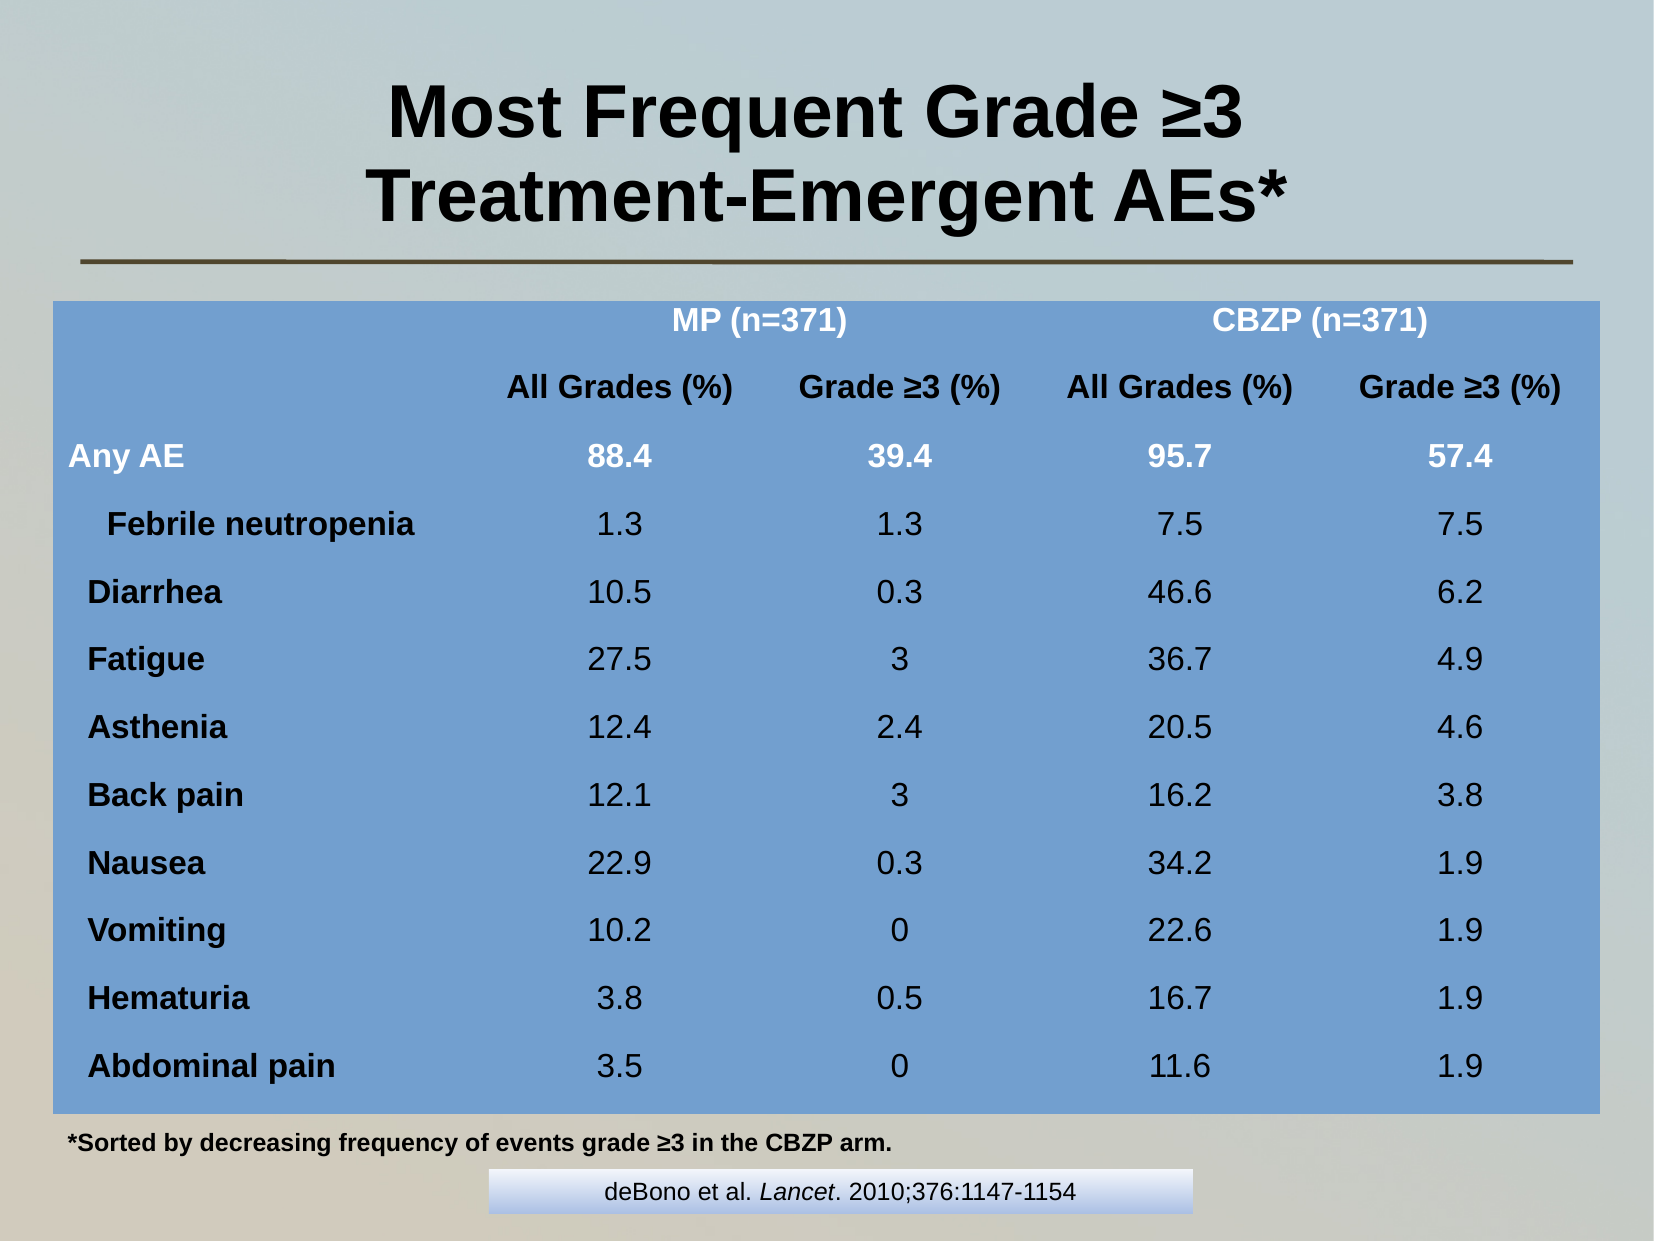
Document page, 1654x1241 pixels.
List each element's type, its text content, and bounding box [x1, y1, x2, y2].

table_cell 16.2 [1040, 776, 1320, 843]
table_cell 39.4 [760, 437, 1040, 505]
table_cell [53, 368, 480, 437]
text_box Most Frequent Grade ≥3 Treatment-Emergent AEs* [82, 45, 1571, 261]
table_cell 4.6 [1320, 708, 1600, 776]
table_cell 7.5 [1320, 505, 1600, 572]
table_cell 6.2 [1320, 572, 1600, 640]
table_cell 7.5 [1040, 505, 1320, 572]
table_cell 27.5 [480, 640, 760, 708]
table_cell Febrile neutropenia [53, 505, 480, 572]
table_cell 1.9 [1320, 979, 1600, 1047]
table_cell 0.3 [760, 572, 1040, 640]
table_cell 3.8 [1320, 776, 1600, 843]
table_header [53, 301, 480, 368]
table_cell 1.3 [480, 505, 760, 572]
table_cell 22.6 [1040, 911, 1320, 979]
table_cell 1.9 [1320, 1047, 1600, 1114]
table_cell 12.1 [480, 776, 760, 843]
table_cell 88.4 [480, 437, 760, 505]
table_header CBZP (n=371) [1040, 301, 1600, 368]
table_cell 10.2 [480, 911, 760, 979]
text_box *Sorted by decreasing frequency of events grade ≥3 in the CBZP arm. [53, 1124, 1563, 1164]
table_cell Abdominal pain [53, 1047, 480, 1114]
table_cell 1.9 [1320, 843, 1600, 911]
table_cell All Grades (%) [480, 368, 760, 437]
table_cell Vomiting [53, 911, 480, 979]
table_cell 3 [760, 640, 1040, 708]
table_cell Hematuria [53, 979, 480, 1047]
picture [0, 0, 1654, 1241]
table_cell 0.3 [760, 843, 1040, 911]
table_cell 1.9 [1320, 911, 1600, 979]
table_cell 4.9 [1320, 640, 1600, 708]
table_cell 1.3 [760, 505, 1040, 572]
text_box deBono et al. Lancet. 2010;376:1147-1154 [488, 1169, 1193, 1214]
table_cell 11.6 [1040, 1047, 1320, 1114]
table_cell Back pain [53, 776, 480, 843]
table_cell All Grades (%) [1040, 368, 1320, 437]
table_cell 34.2 [1040, 843, 1320, 911]
table_cell 12.4 [480, 708, 760, 776]
table_cell 46.6 [1040, 572, 1320, 640]
table_cell 3.5 [480, 1047, 760, 1114]
table_cell Fatigue [53, 640, 480, 708]
table_cell 10.5 [480, 572, 760, 640]
table_cell 0.5 [760, 979, 1040, 1047]
table_cell Asthenia [53, 708, 480, 776]
table_cell 3.8 [480, 979, 760, 1047]
table_cell 0 [760, 911, 1040, 979]
table_cell 95.7 [1040, 437, 1320, 505]
table_cell 0 [760, 1047, 1040, 1114]
table_cell Nausea [53, 843, 480, 911]
table_cell 20.5 [1040, 708, 1320, 776]
table_cell Grade ≥3 (%) [760, 368, 1040, 437]
table_cell 3 [760, 776, 1040, 843]
table_cell 57.4 [1320, 437, 1600, 505]
table_cell 16.7 [1040, 979, 1320, 1047]
table_cell 22.9 [480, 843, 760, 911]
table_header MP (n=371) [480, 301, 1040, 368]
table_cell 2.4 [760, 708, 1040, 776]
table_cell 36.7 [1040, 640, 1320, 708]
table_cell Diarrhea [53, 572, 480, 640]
table_cell Grade ≥3 (%) [1320, 368, 1600, 437]
table_cell Any AE [53, 437, 480, 505]
